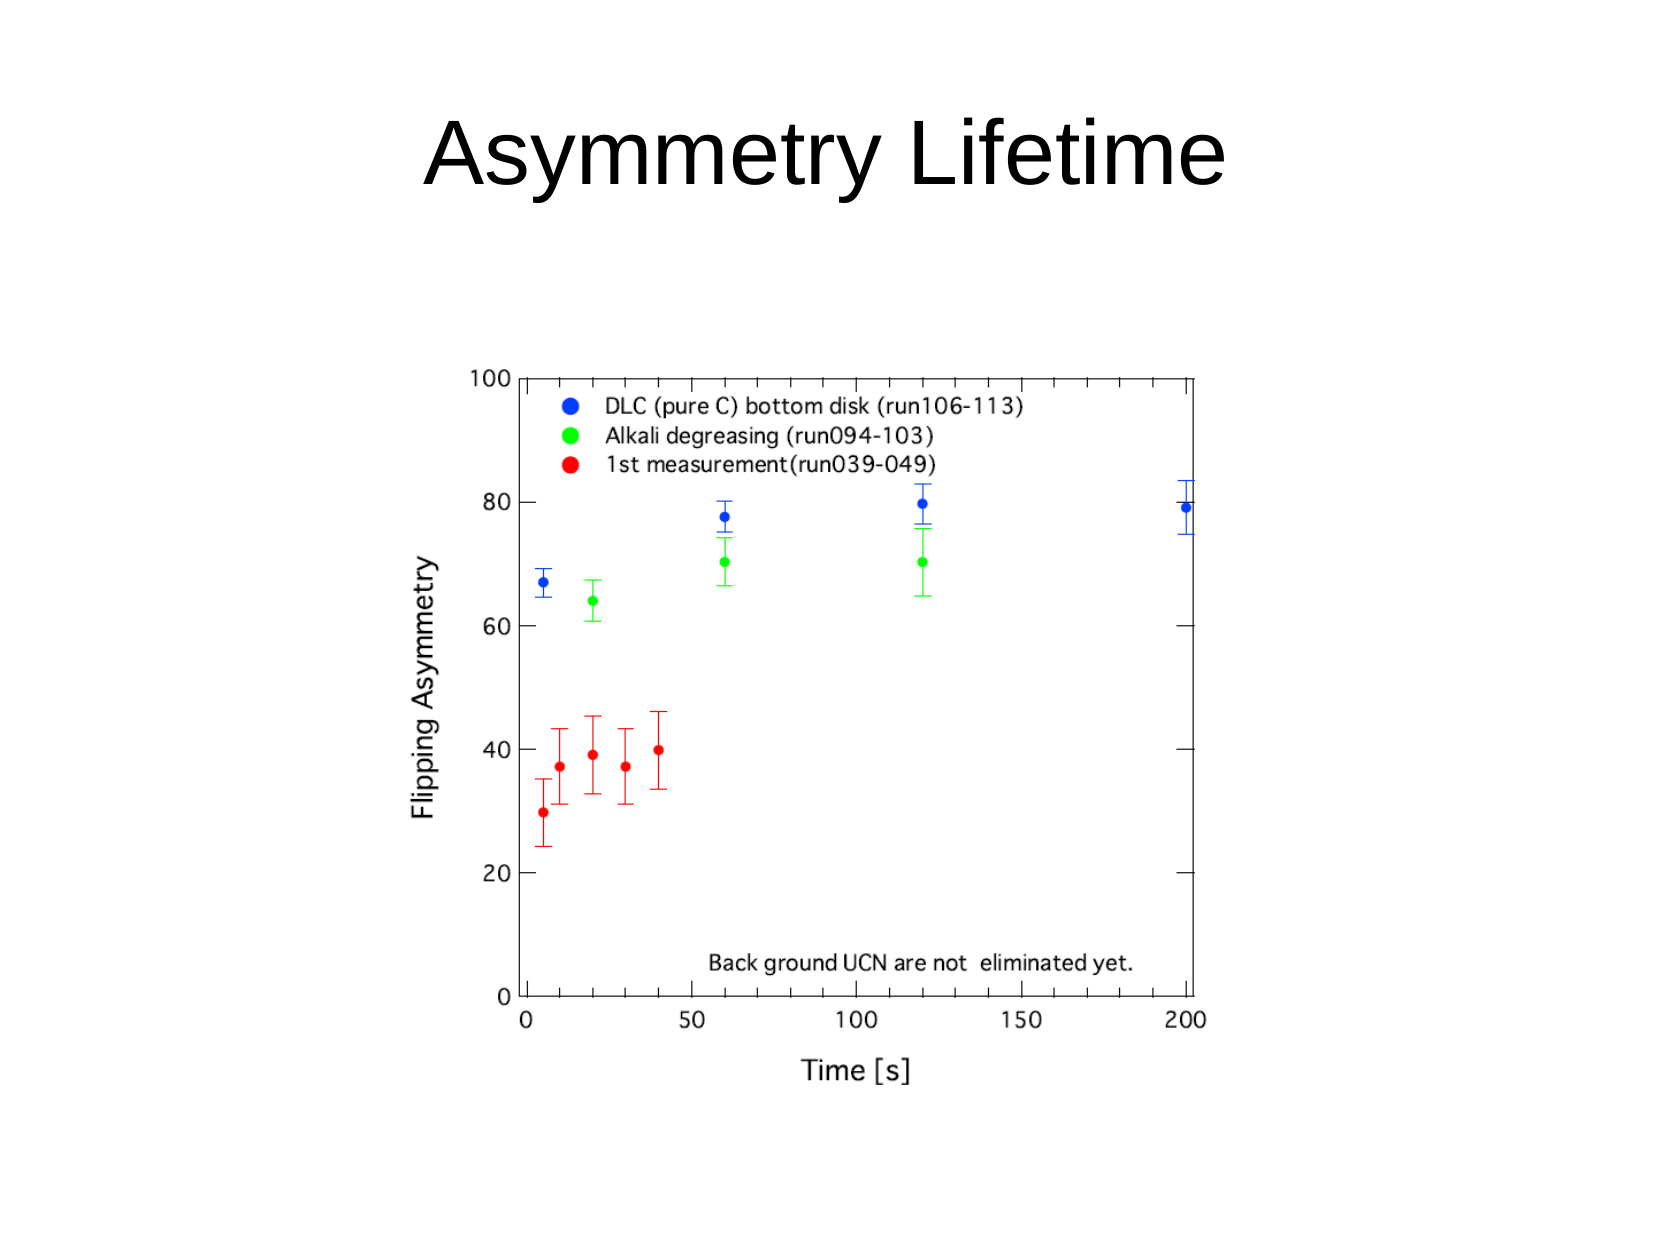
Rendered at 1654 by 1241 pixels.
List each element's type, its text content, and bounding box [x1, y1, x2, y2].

title Asymmetry Lifetime [82, 49, 1571, 257]
picture [405, 312, 1248, 1085]
